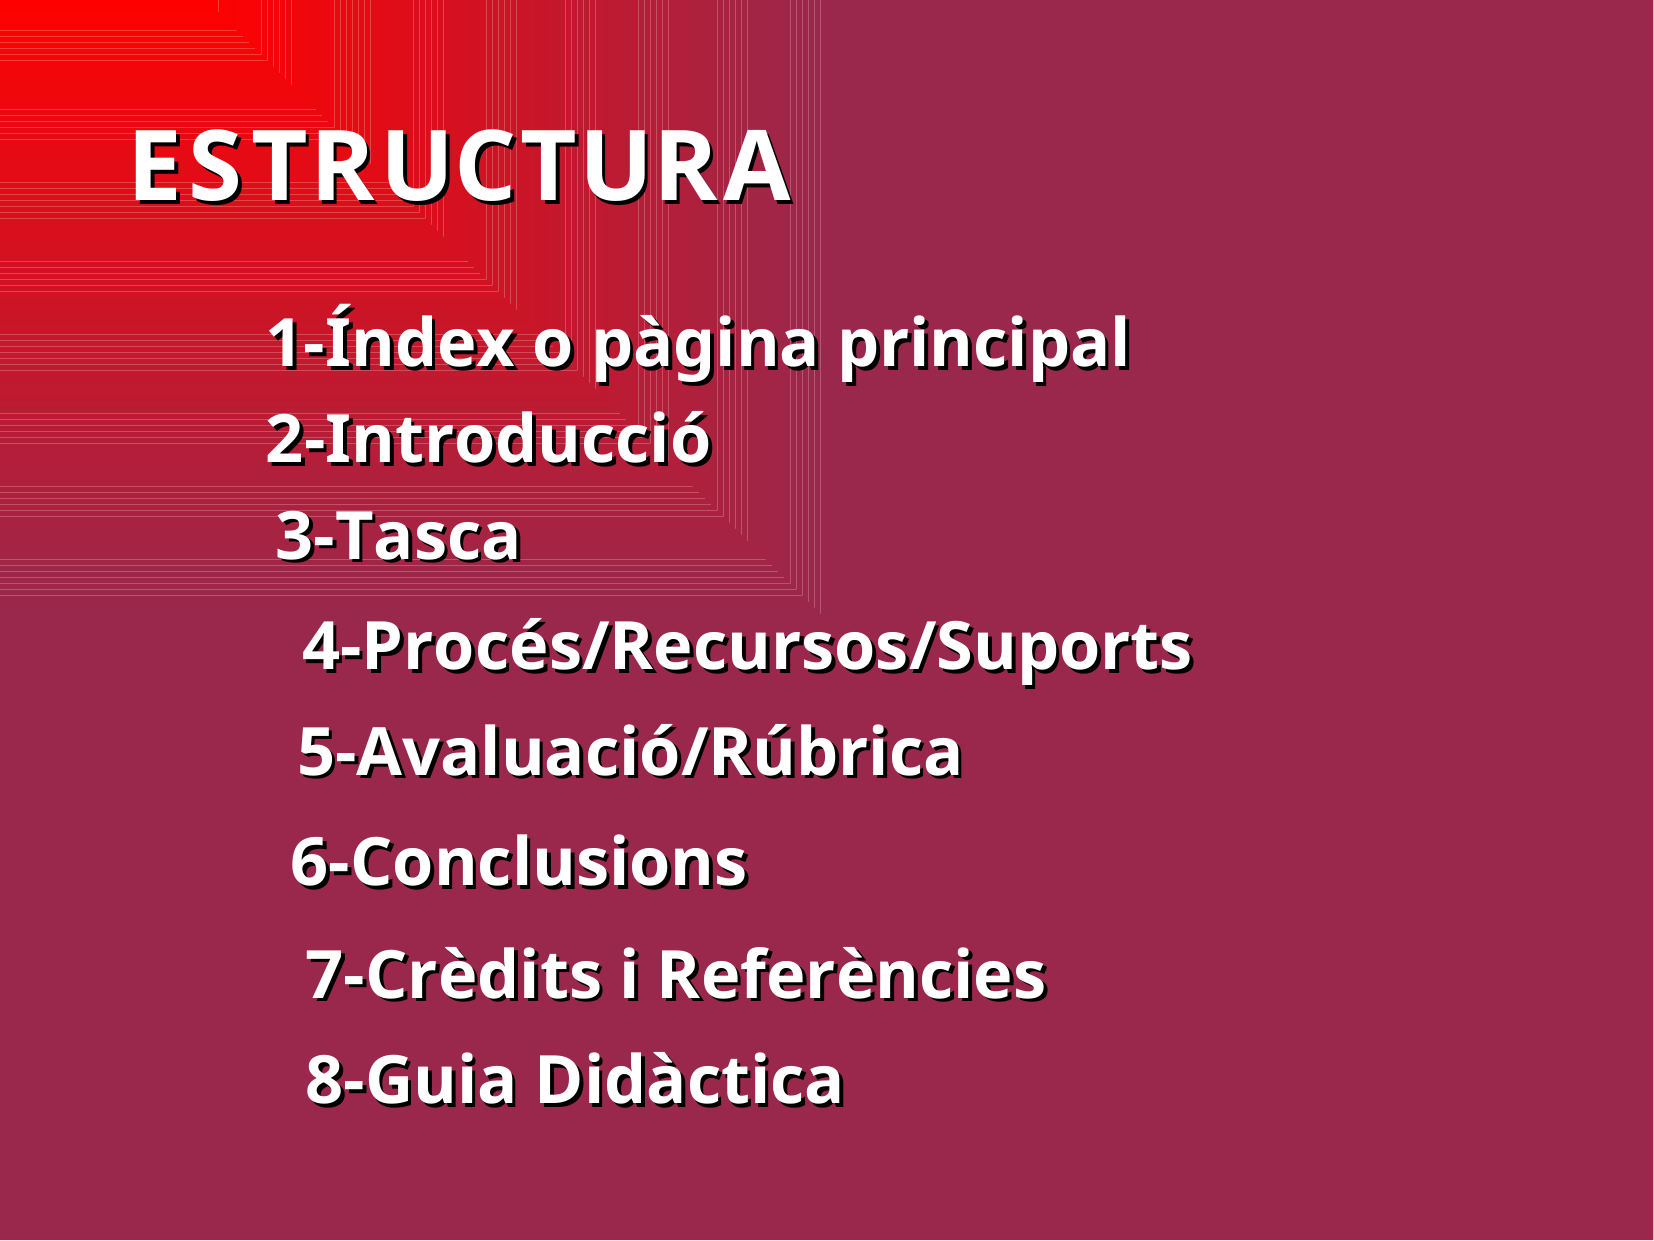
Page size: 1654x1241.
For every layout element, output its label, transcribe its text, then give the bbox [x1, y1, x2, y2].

text_box 2-Introducció [265, 390, 980, 483]
picture [109, 93, 815, 233]
text_box 7-Crèdits i Referències [305, 925, 1047, 1018]
text_box 6-Conclusions [290, 813, 749, 906]
text_box 1-Índex o pàgina principal [265, 294, 1274, 386]
text_box 4-Procés/Recursos/Suports [302, 597, 1194, 690]
text_box 3-Tasca [275, 486, 523, 579]
text_box 8-Guia Didàctica [305, 1031, 846, 1124]
text_box 5-Avaluació/Rúbrica [297, 703, 964, 795]
